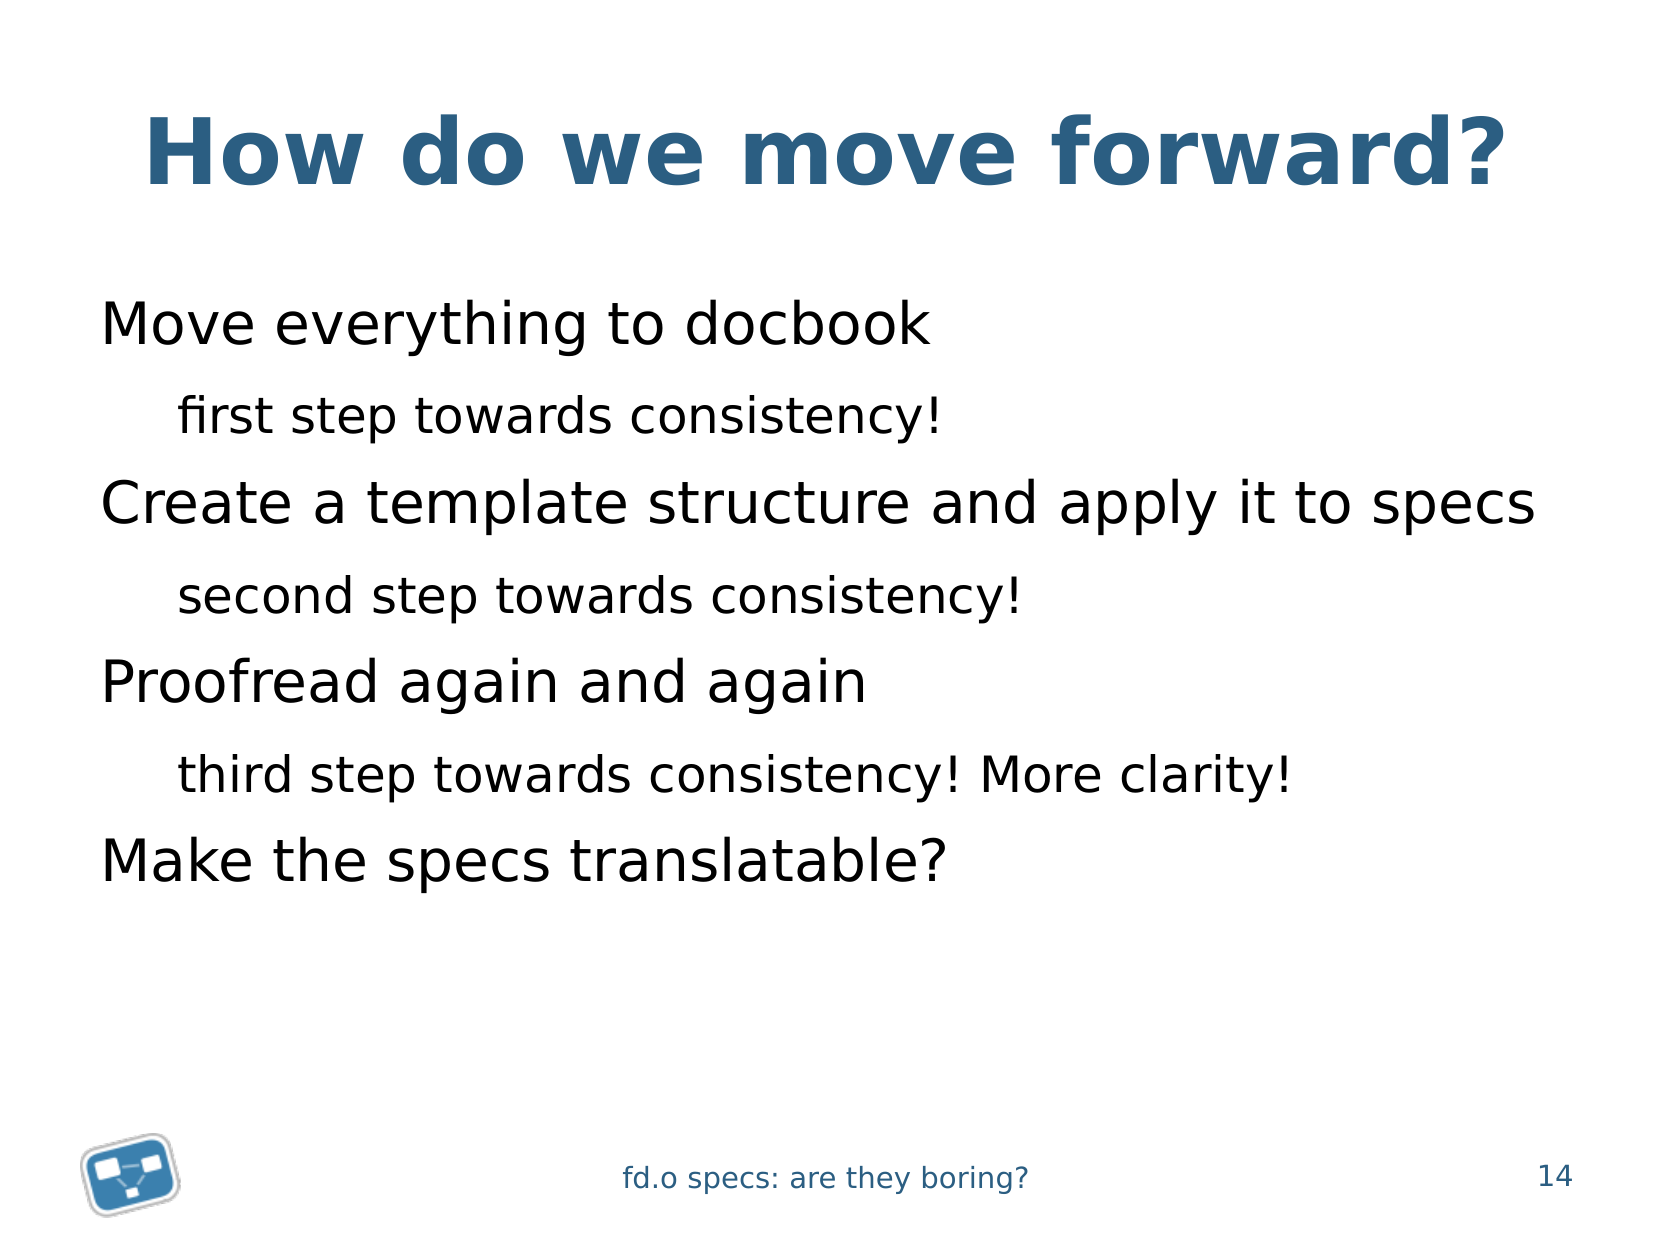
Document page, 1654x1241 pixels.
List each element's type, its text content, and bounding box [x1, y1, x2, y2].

title How do we move forward? [82, 56, 1571, 250]
picture [80, 1133, 182, 1218]
list Move everything to docbook first step towards consistency! Create a template structure and apply it to specs second step towards consistency! Proofread again and again third step towards consistency! More clarity! Make the specs translatable? [82, 290, 1571, 1094]
